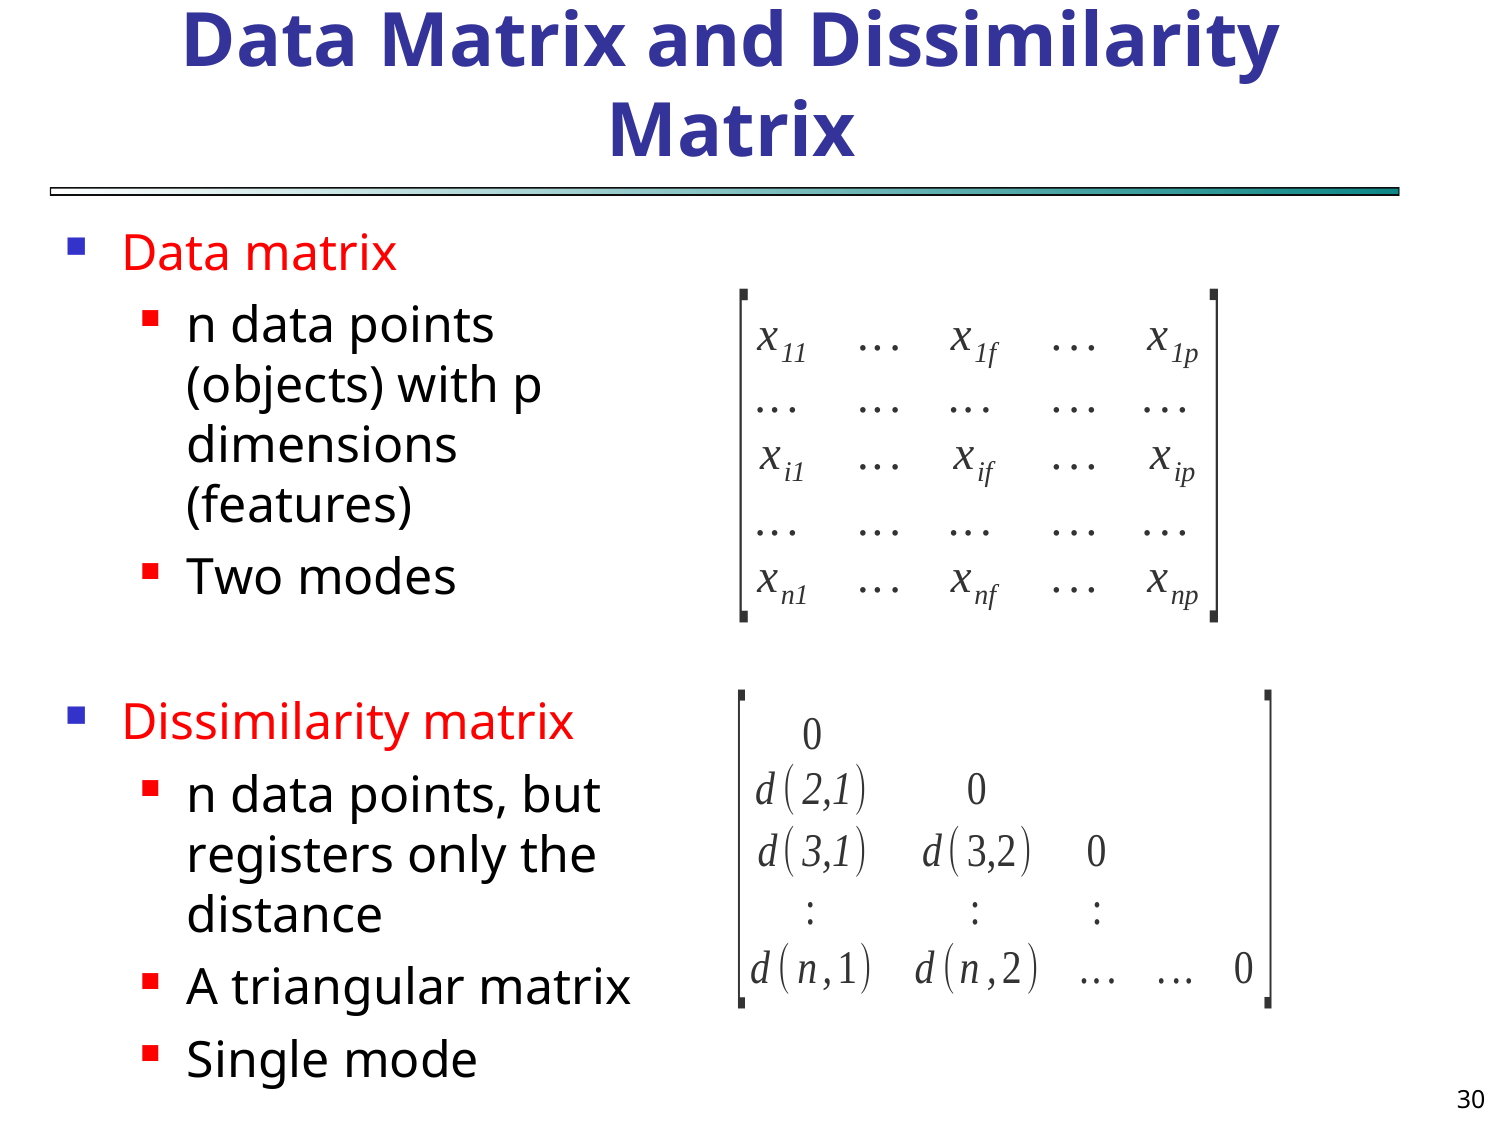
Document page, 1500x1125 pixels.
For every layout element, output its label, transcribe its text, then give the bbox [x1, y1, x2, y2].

chart [725, 687, 1288, 1011]
text_box <number> [1187, 1062, 1500, 1125]
title Data Matrix and Dissimilarity Matrix [74, 0, 1388, 180]
list Data matrix n data points (objects) with p dimensions (features) Two modes Dissimilarity matrix n data points, but registers only the distance A triangular matrix Single mode [50, 212, 700, 1095]
chart [725, 287, 1238, 626]
